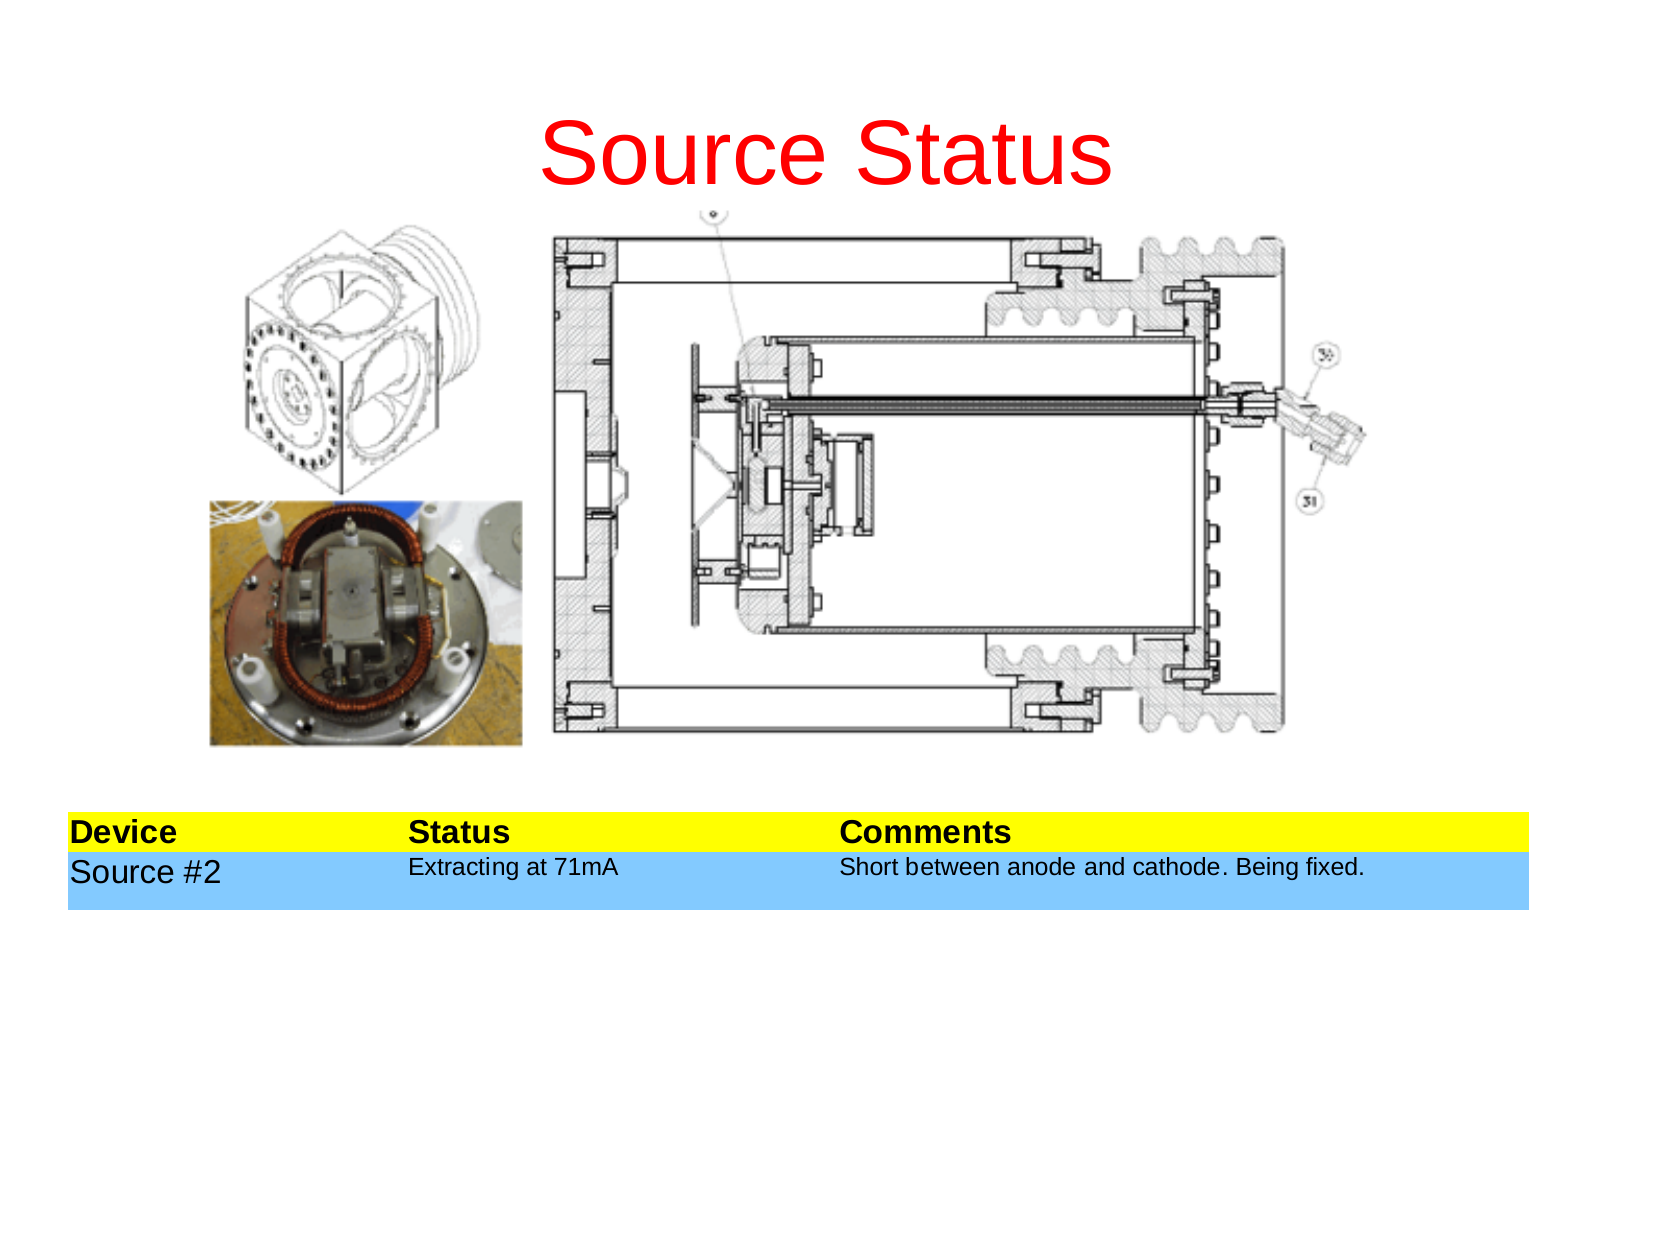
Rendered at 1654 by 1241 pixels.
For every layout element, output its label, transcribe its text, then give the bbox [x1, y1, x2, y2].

picture [202, 209, 1394, 752]
title Source Status [82, 49, 1571, 257]
chart [67, 812, 1532, 1110]
